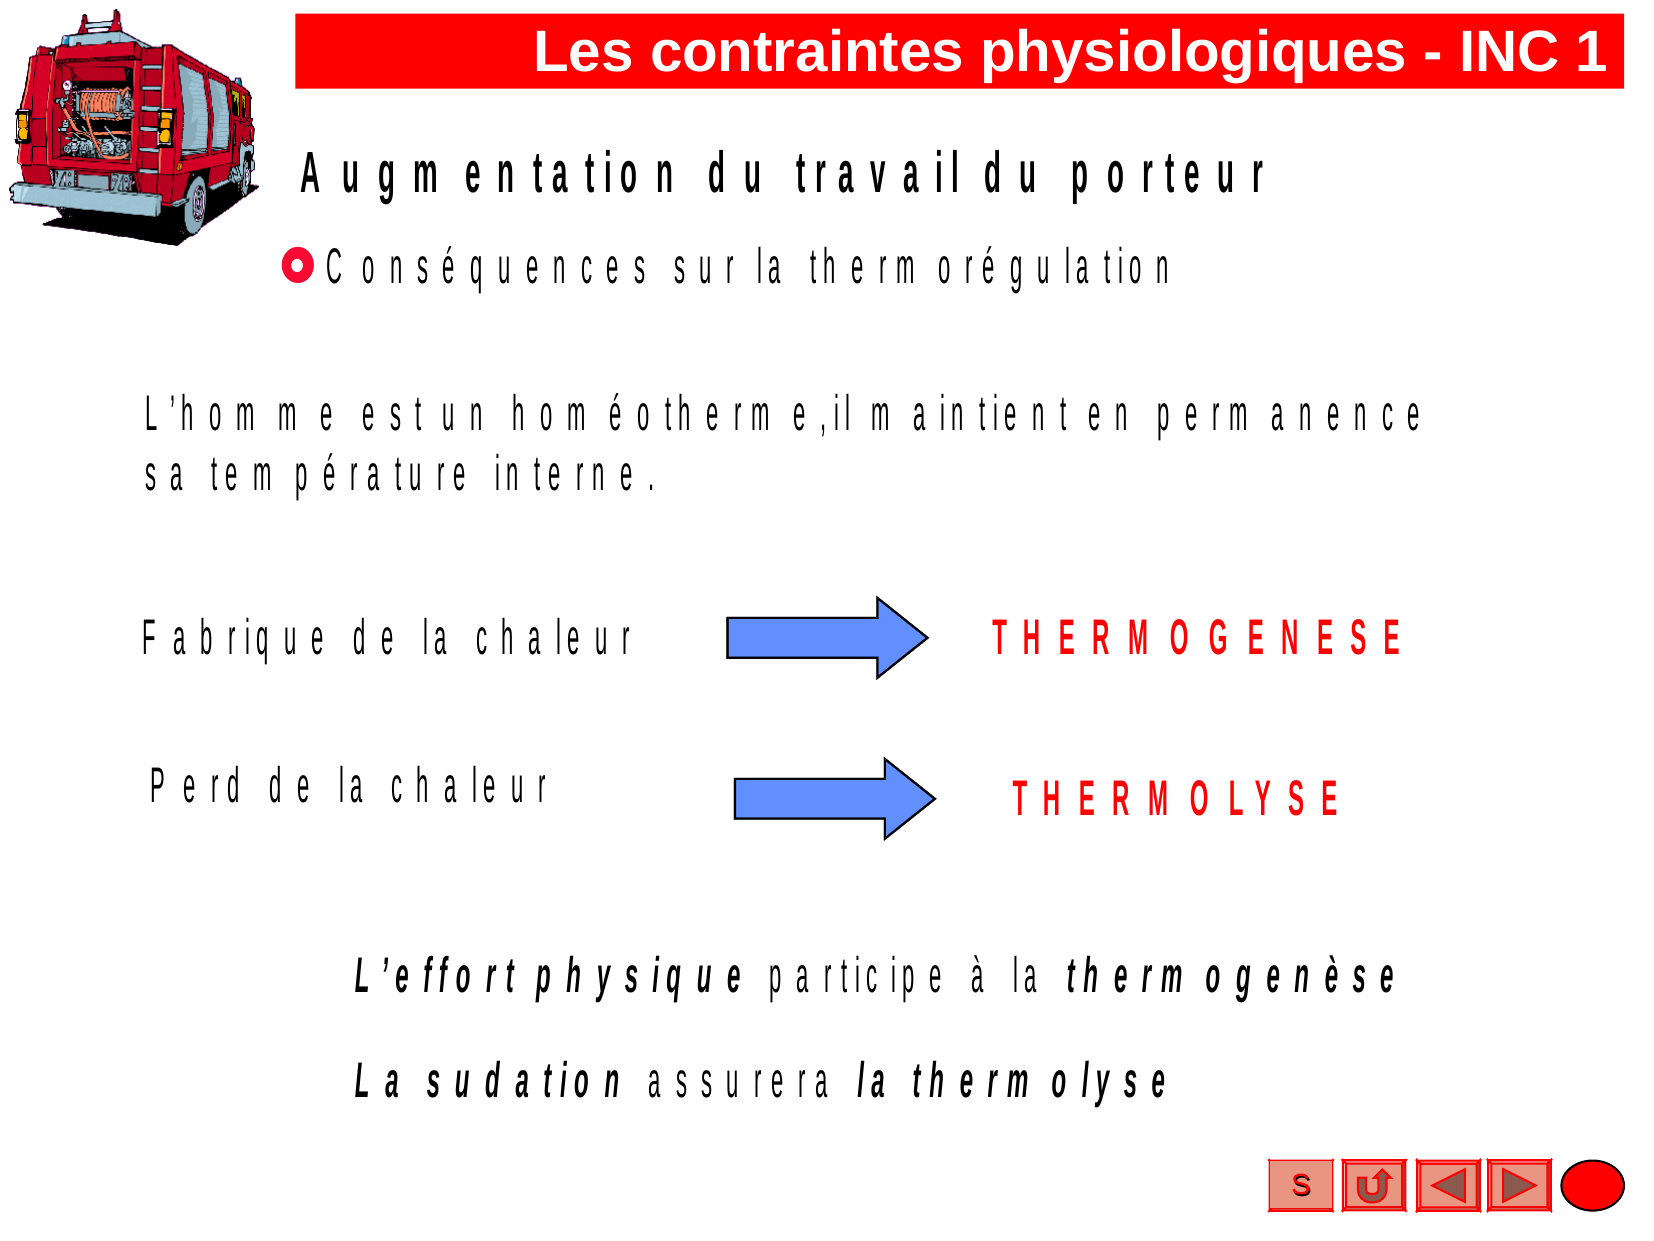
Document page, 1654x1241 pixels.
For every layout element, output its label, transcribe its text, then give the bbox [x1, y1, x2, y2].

picture [324, 928, 1442, 1139]
text_box [1561, 1160, 1625, 1211]
picture [115, 366, 1506, 532]
text_box Les contraintes physiologiques - INC 1 [295, 13, 1625, 89]
picture [112, 590, 1447, 696]
picture [8, 8, 1388, 325]
picture [120, 739, 1385, 857]
